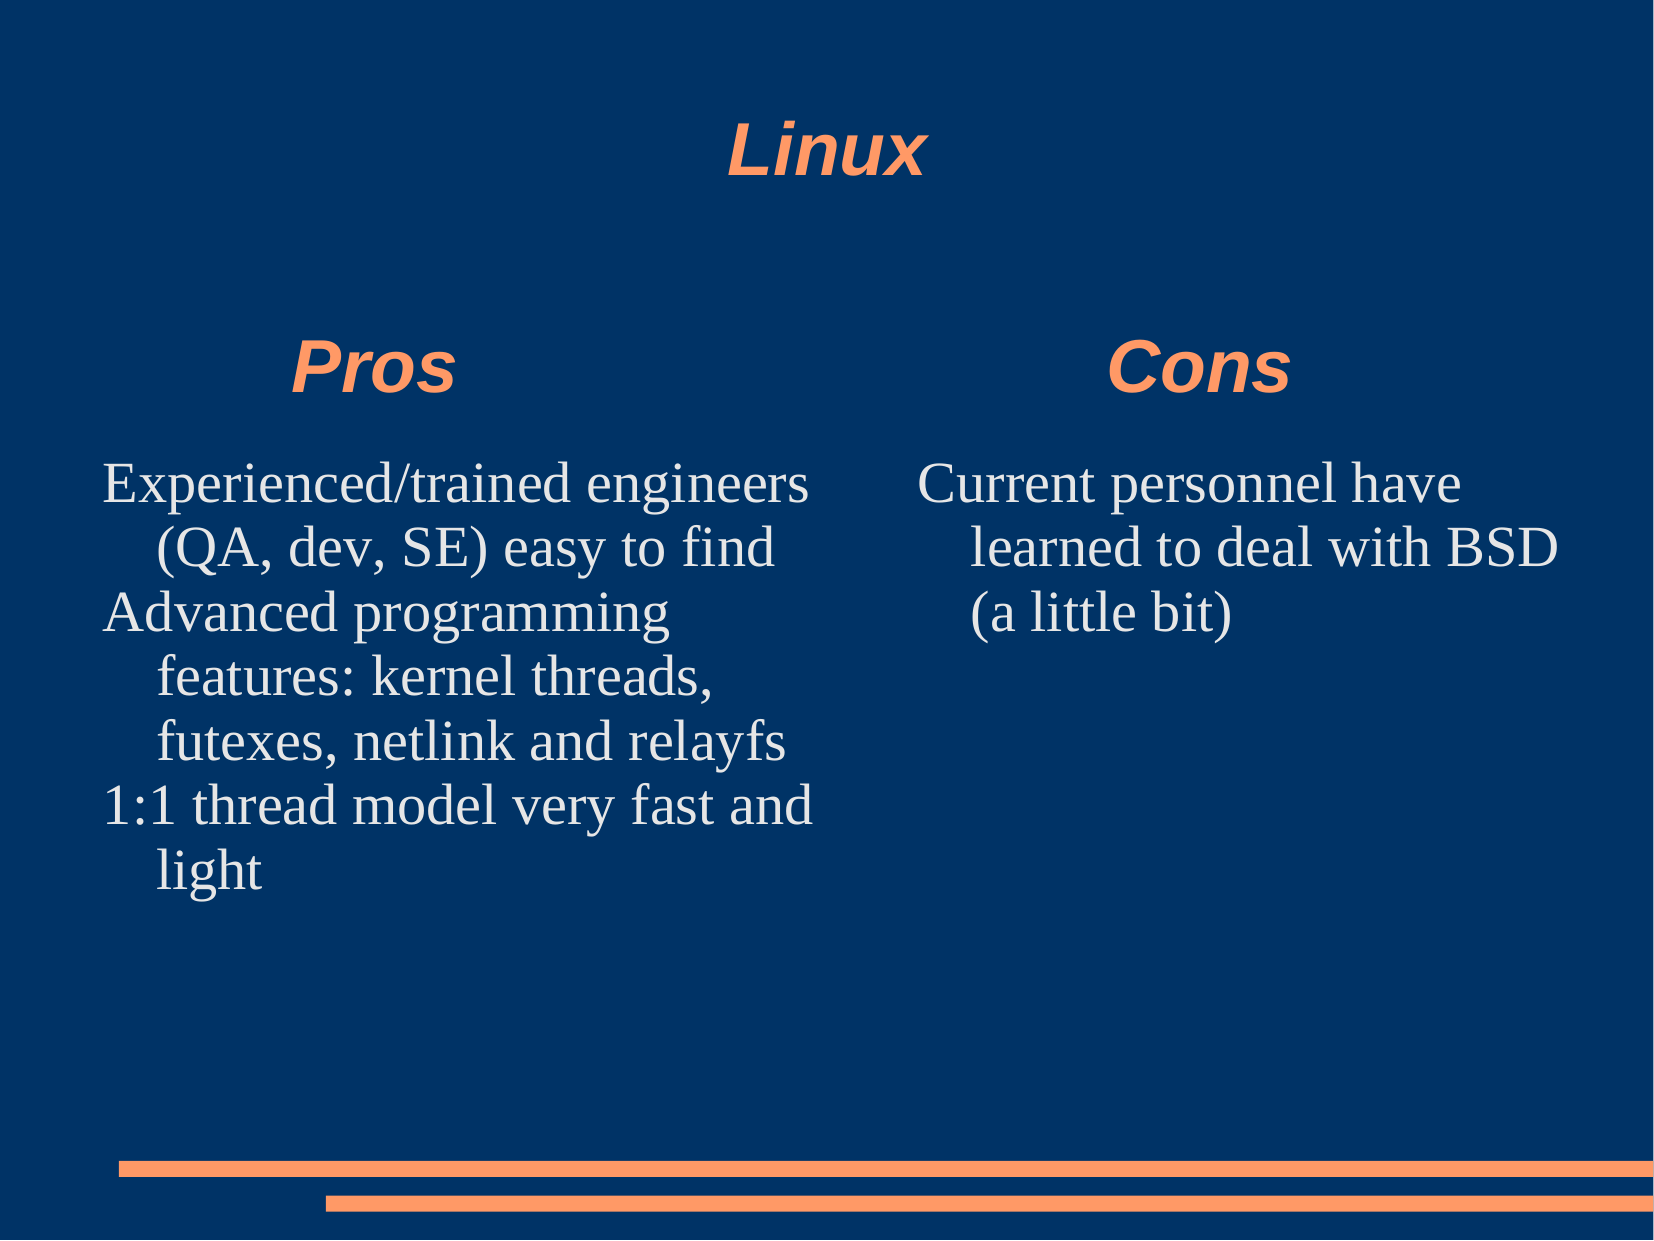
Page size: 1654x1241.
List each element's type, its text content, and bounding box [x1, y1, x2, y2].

title Pros [112, 300, 638, 433]
title Linux [121, 46, 1534, 254]
list Experienced/trained engineers (QA, dev, SE) easy to find Advanced programming features: kernel threads, futexes, netlink and relayfs 1:1 thread model very fast and light [85, 450, 863, 1111]
title Cons [937, 300, 1463, 433]
list Current personnel have learned to deal with BSD (a little bit) [900, 450, 1603, 1111]
